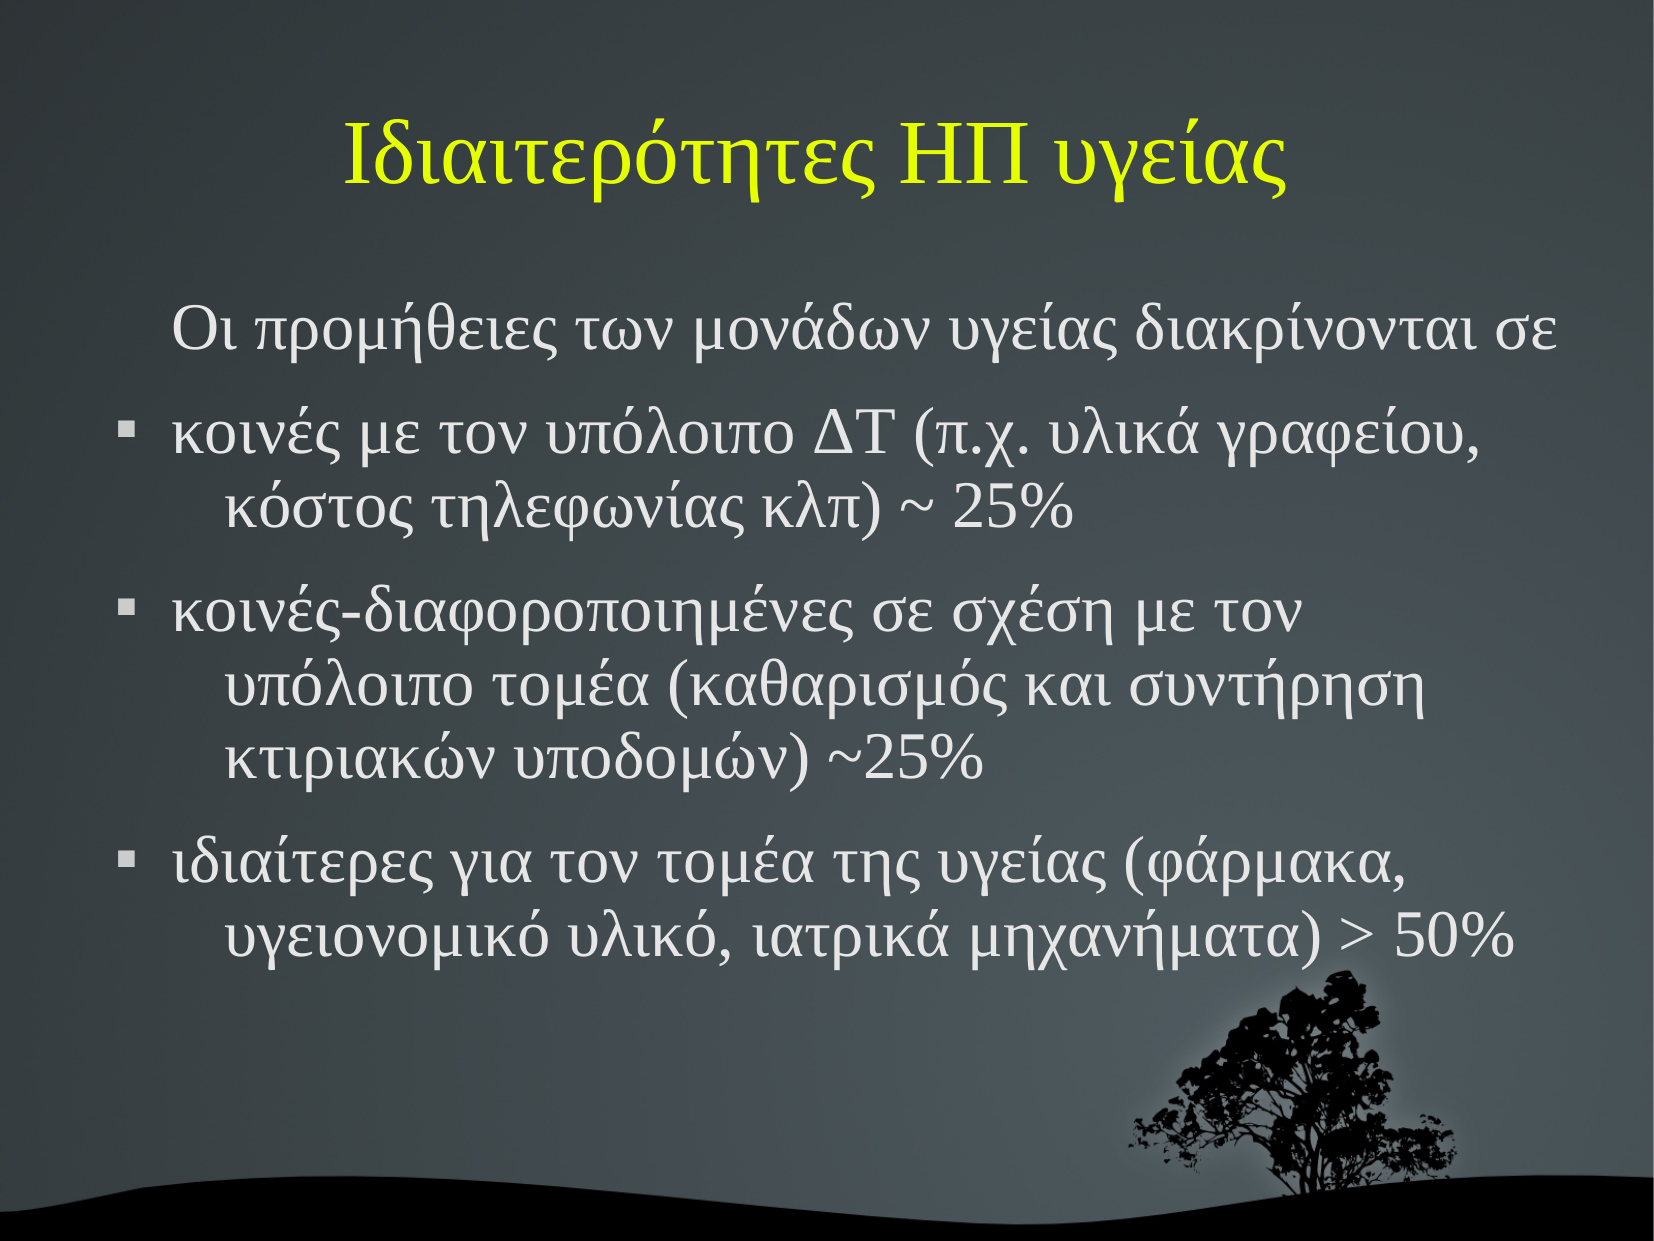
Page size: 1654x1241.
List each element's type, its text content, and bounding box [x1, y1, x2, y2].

picture [0, 0, 1654, 1241]
list Οι προμήθειες των μονάδων υγείας διακρίνονται σε κοινές με τον υπόλοιπο ΔΤ (π.χ. υλικά γραφείου, κόστος τηλεφωνίας κλπ) ~ 25% κοινές-διαφοροποιημένες σε σχέση με τον υπόλοιπο τομέα (καθαρισμός και συντήρηση κτιριακών υποδομών) ~25% ιδιαίτερες για τον τομέα της υγείας (φάρμακα, υγειονομικό υλικό, ιατρικά μηχανήματα) > 50% [82, 290, 1571, 1094]
title Ιδιαιτερότητες ΗΠ υγείας [82, 56, 1571, 250]
